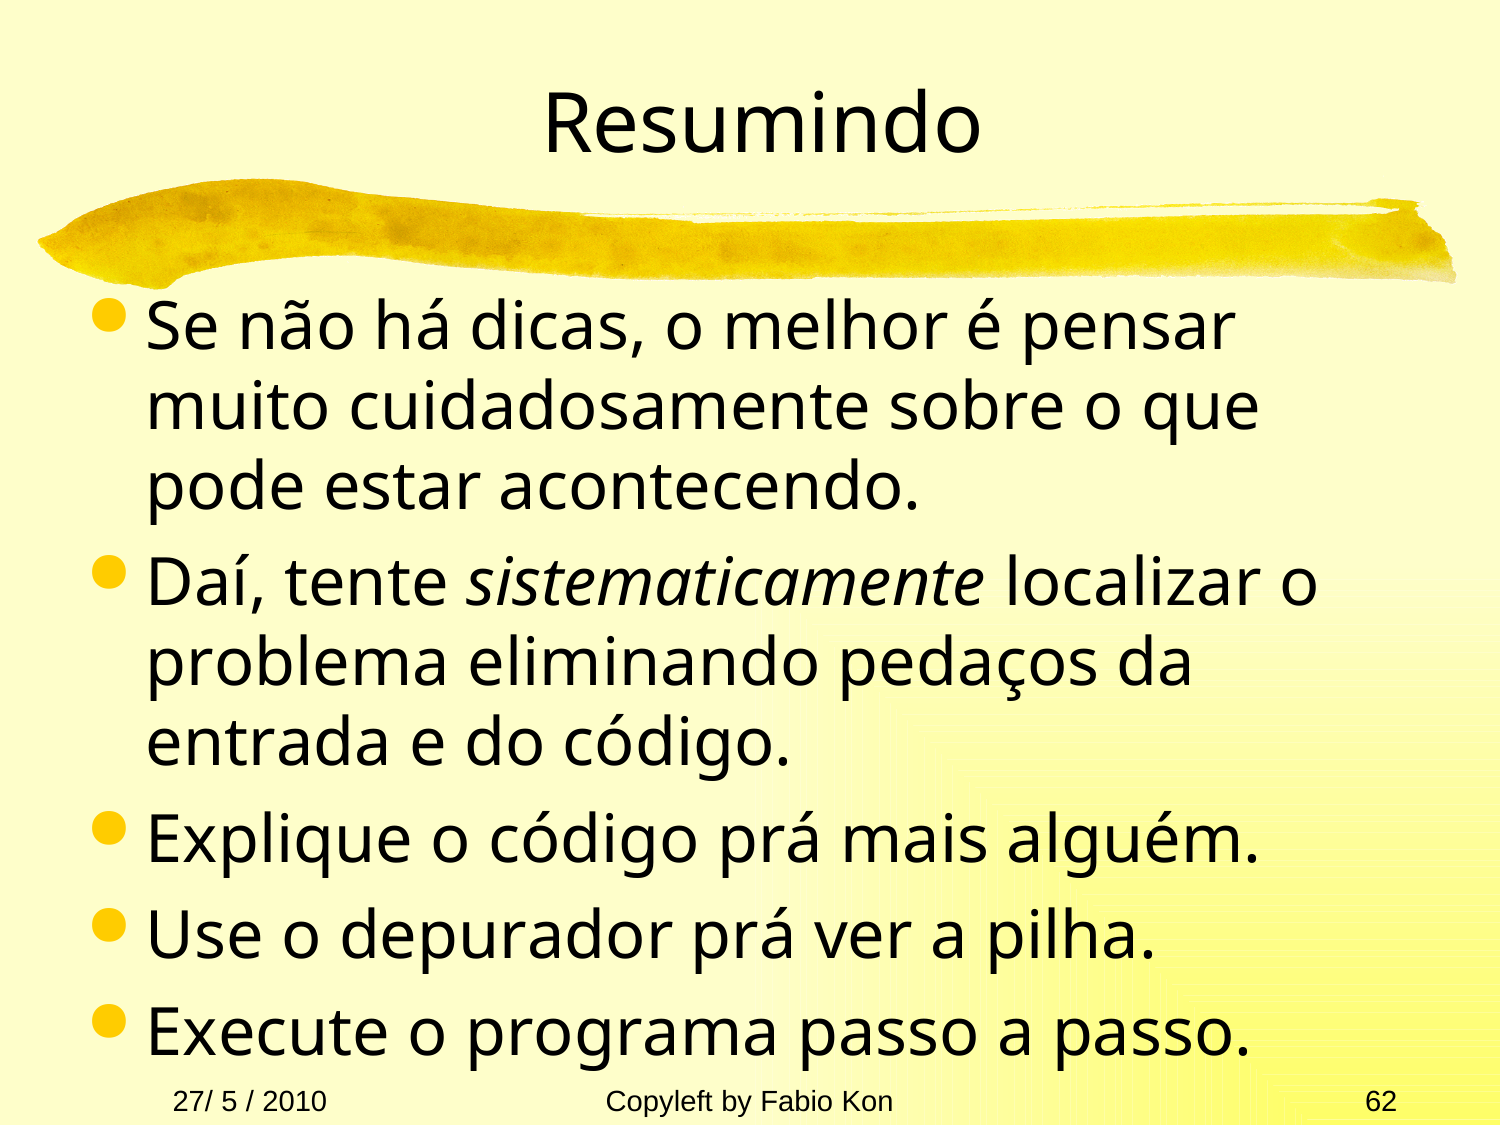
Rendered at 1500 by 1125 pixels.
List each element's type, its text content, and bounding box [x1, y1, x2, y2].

title Resumindo [125, 12, 1401, 178]
list Se não há dicas, o melhor é pensar muito cuidadosamente sobre o que pode estar acontecendo. Daí, tente sistematicamente localizar o problema eliminando pedaços da entrada e do código. Explique o código prá mais alguém. Use o depurador prá ver a pilha. Execute o programa passo a passo. [75, 274, 1413, 1077]
picture [24, 174, 1463, 297]
